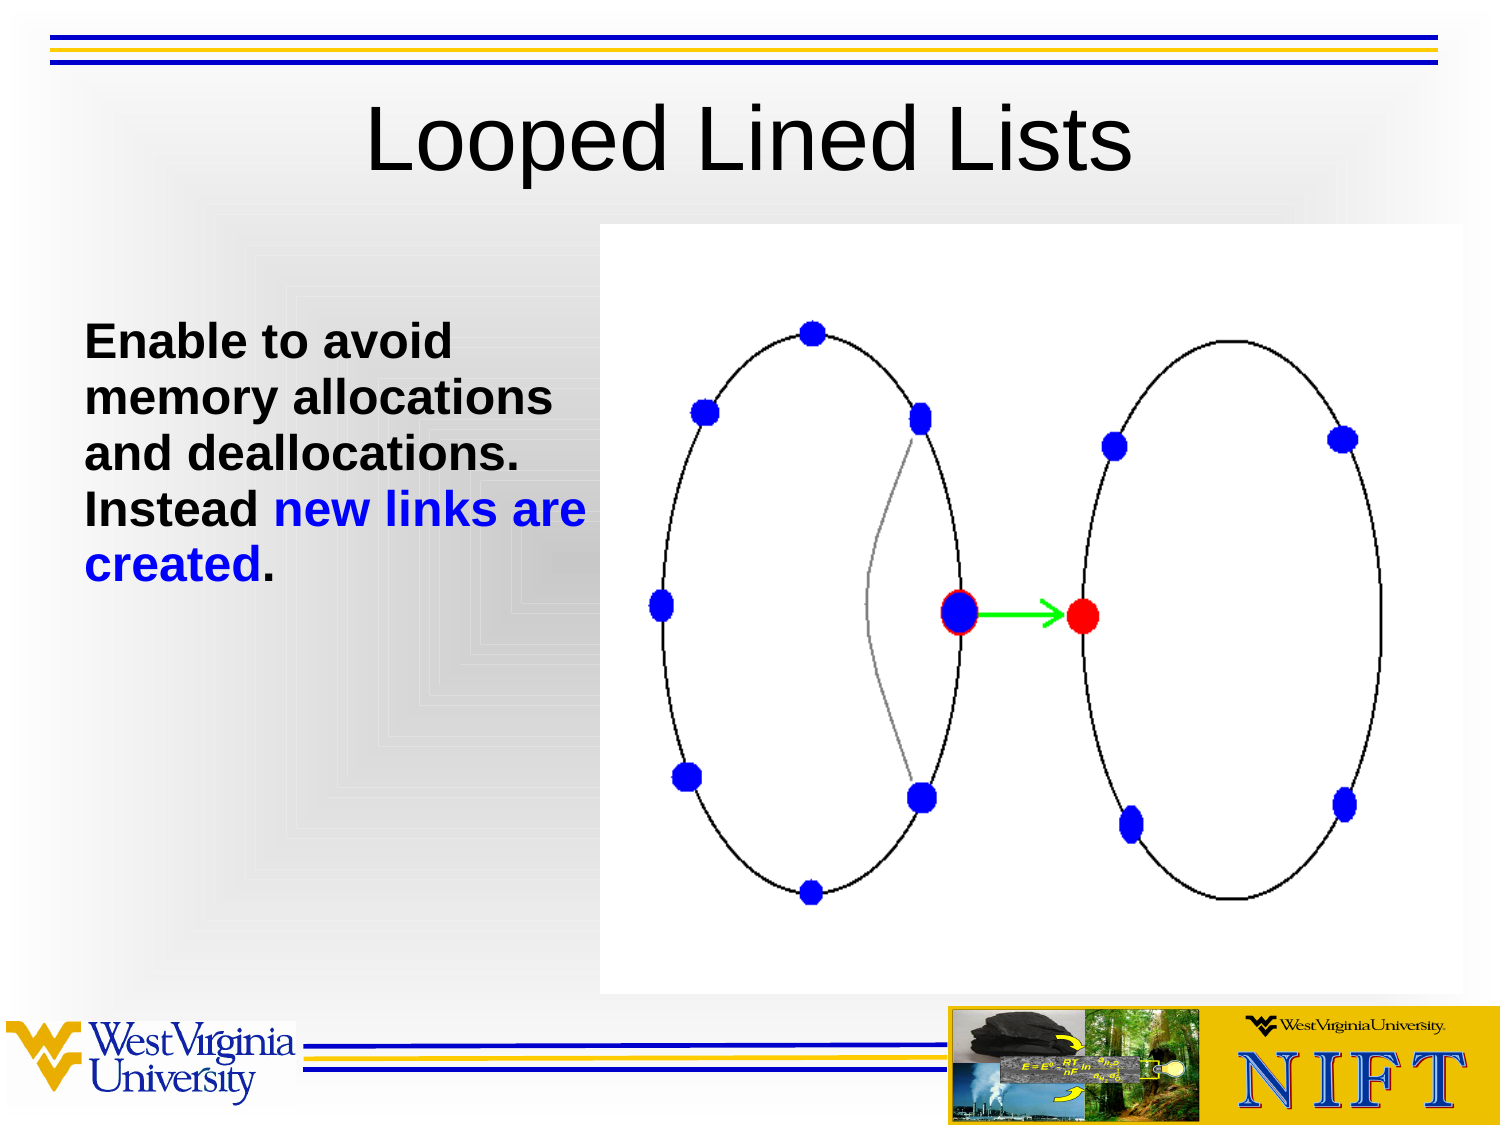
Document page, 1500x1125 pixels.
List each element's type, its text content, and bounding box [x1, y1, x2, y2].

title Looped Lined Lists [75, 52, 1426, 226]
text_box Enable to avoid memory allocations and deallocations. Instead new links are created. [69, 306, 632, 869]
picture [600, 224, 1463, 994]
picture [948, 1006, 1500, 1125]
